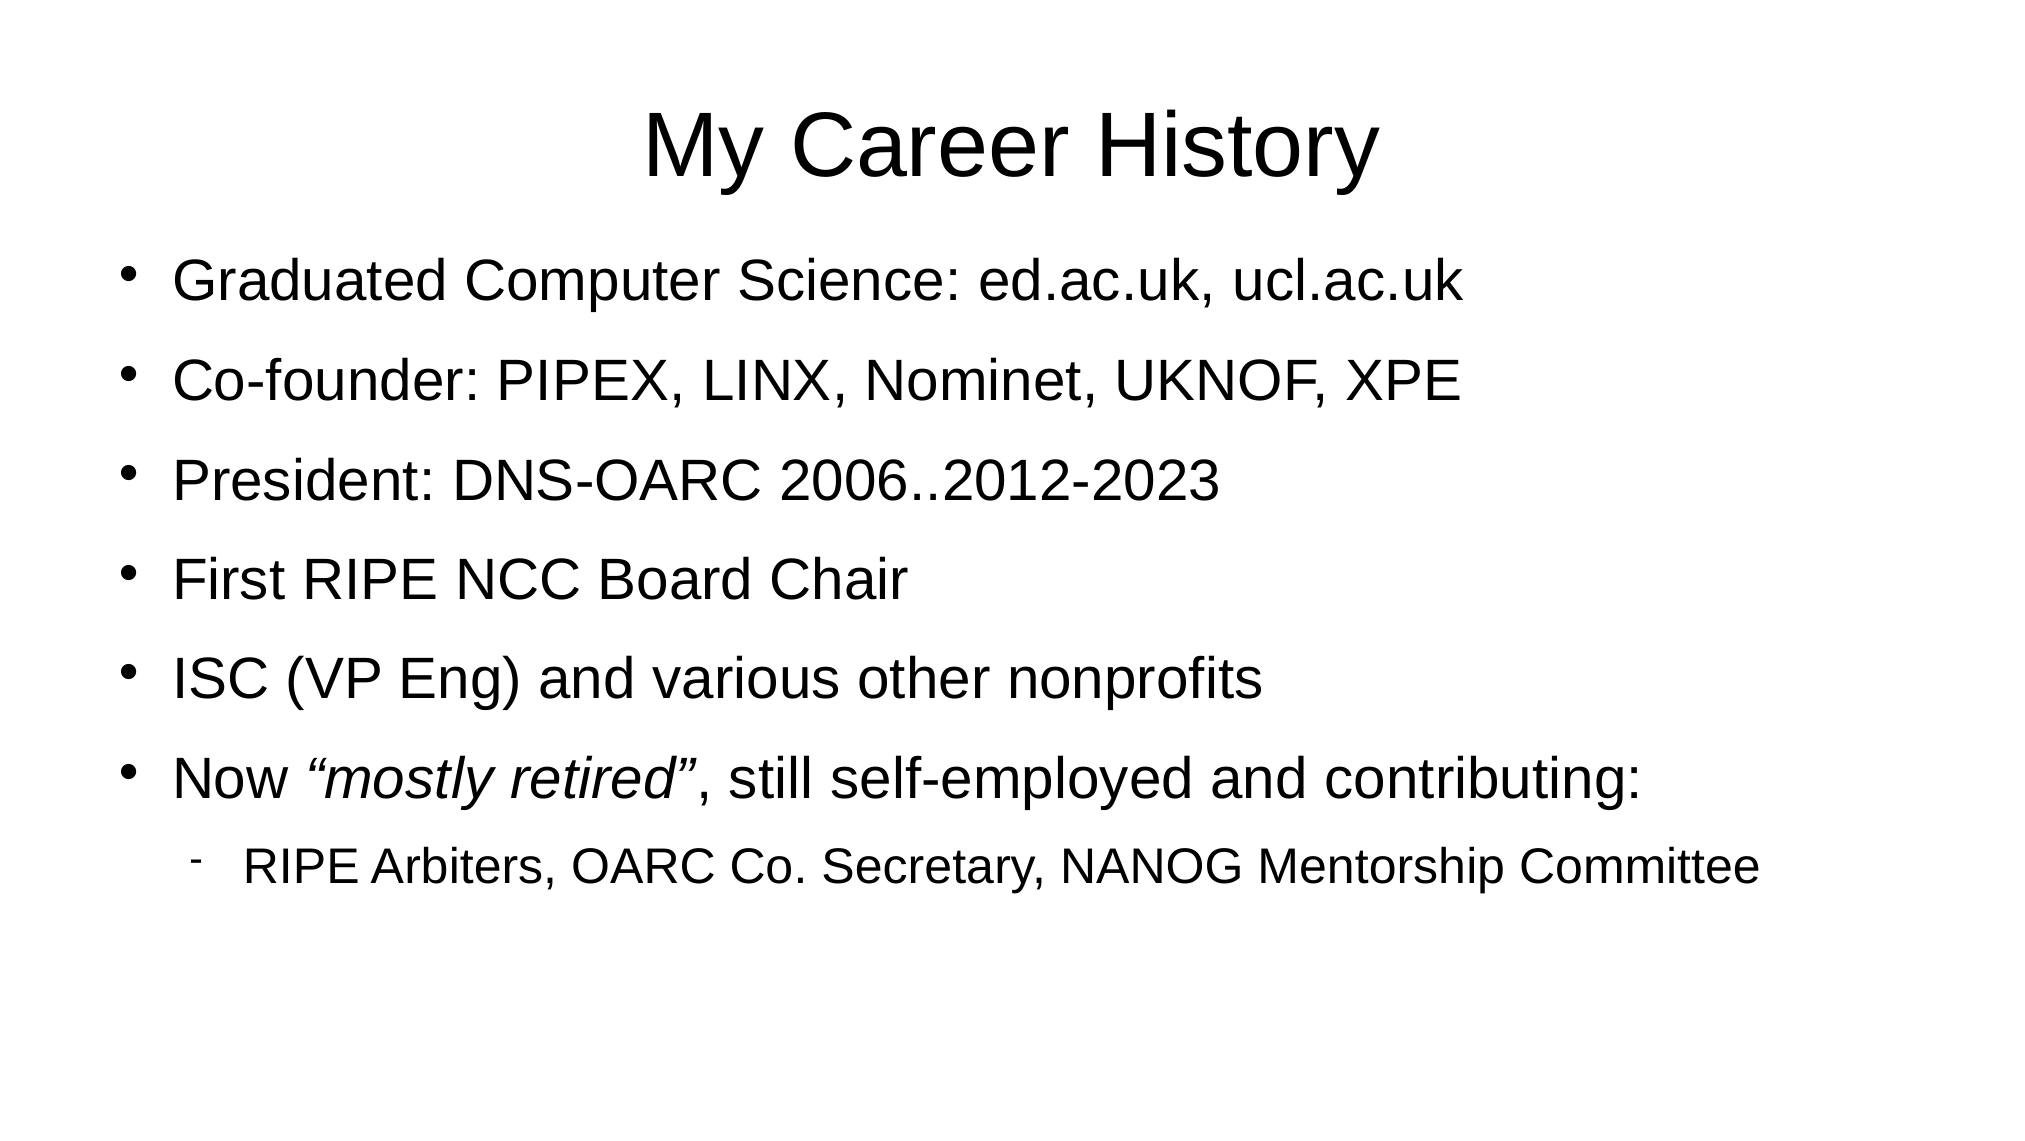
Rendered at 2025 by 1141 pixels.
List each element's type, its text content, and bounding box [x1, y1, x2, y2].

list Graduated Computer Science: ed.ac.uk, ucl.ac.uk Co-founder: PIPEX, LINX, Nominet, UKNOF, XPE President: DNS-OARC 2006..2012-2023 First RIPE NCC Board Chair ISC (VP Eng) and various other nonprofits Now “mostly retired”, still self-employed and contributing: RIPE Arbiters, OARC Co. Secretary, NANOG Mentorship Committee [101, 242, 1950, 904]
title My Career History [101, 45, 1924, 236]
